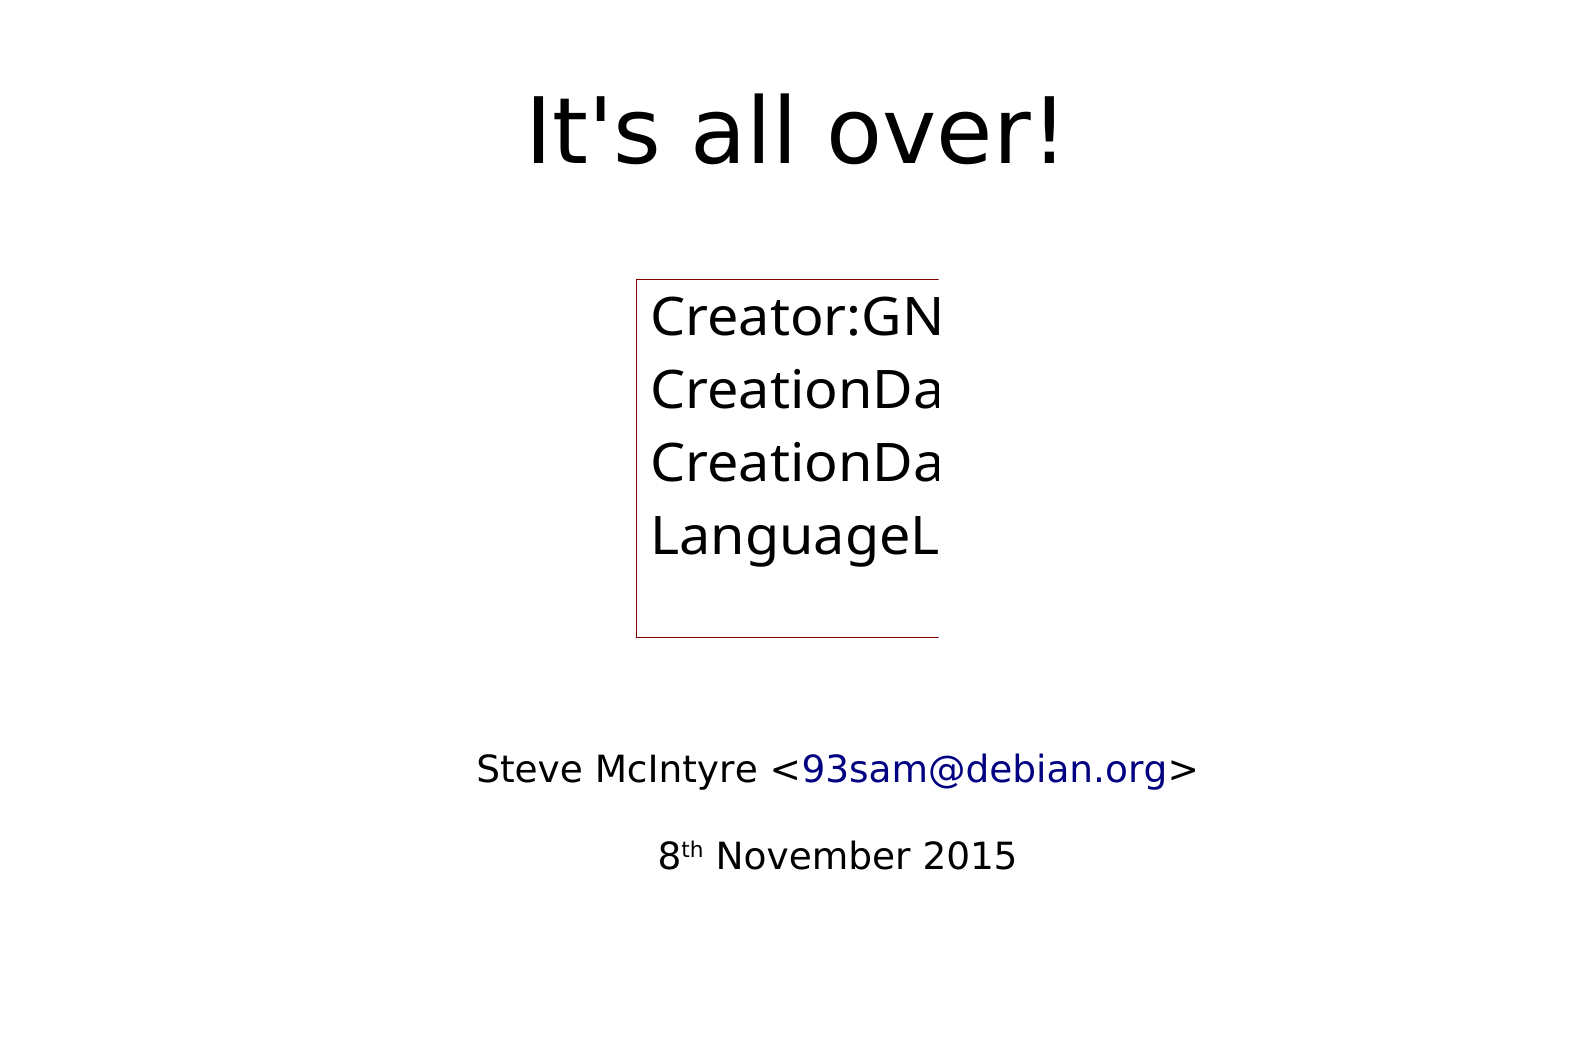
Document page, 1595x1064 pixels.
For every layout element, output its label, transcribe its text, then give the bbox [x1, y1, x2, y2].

title It's all over! [79, 24, 1515, 239]
picture [632, 275, 939, 638]
subtitle Steve McIntyre <93sam@debian.org> 8th November 2015 [102, 562, 1538, 1064]
